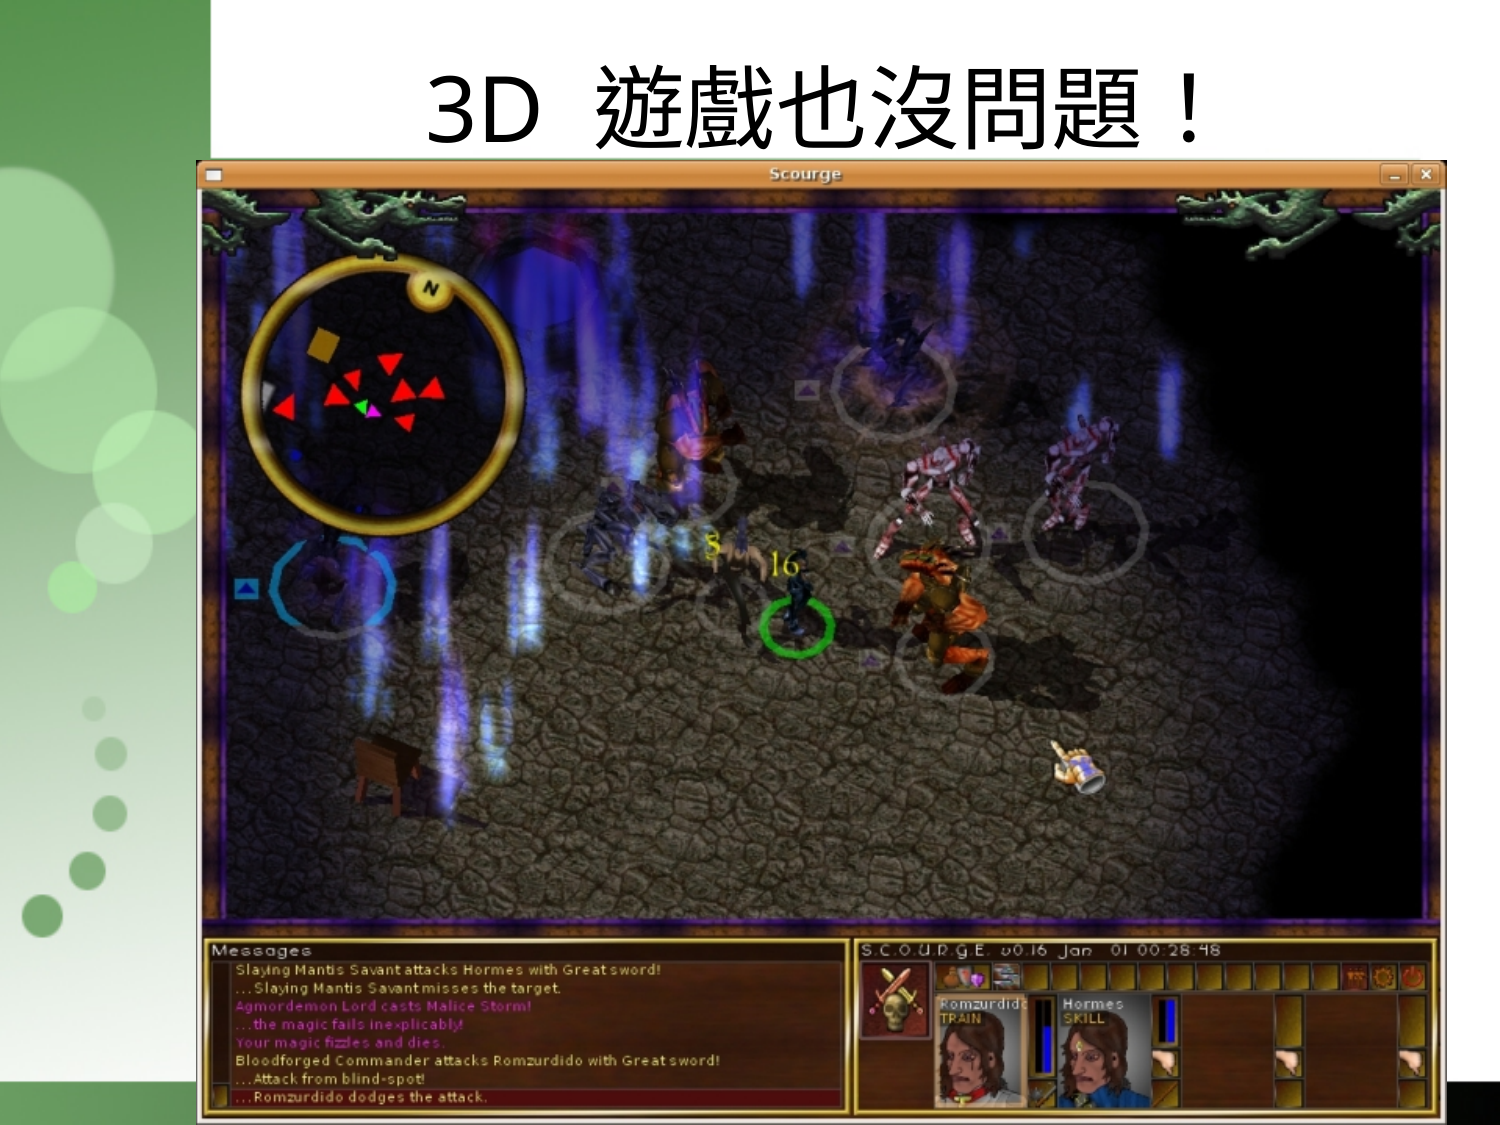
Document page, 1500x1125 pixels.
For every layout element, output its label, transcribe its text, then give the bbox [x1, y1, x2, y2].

title 3D 遊戲也沒問題！ [214, 44, 1447, 160]
picture [0, 0, 1500, 1125]
